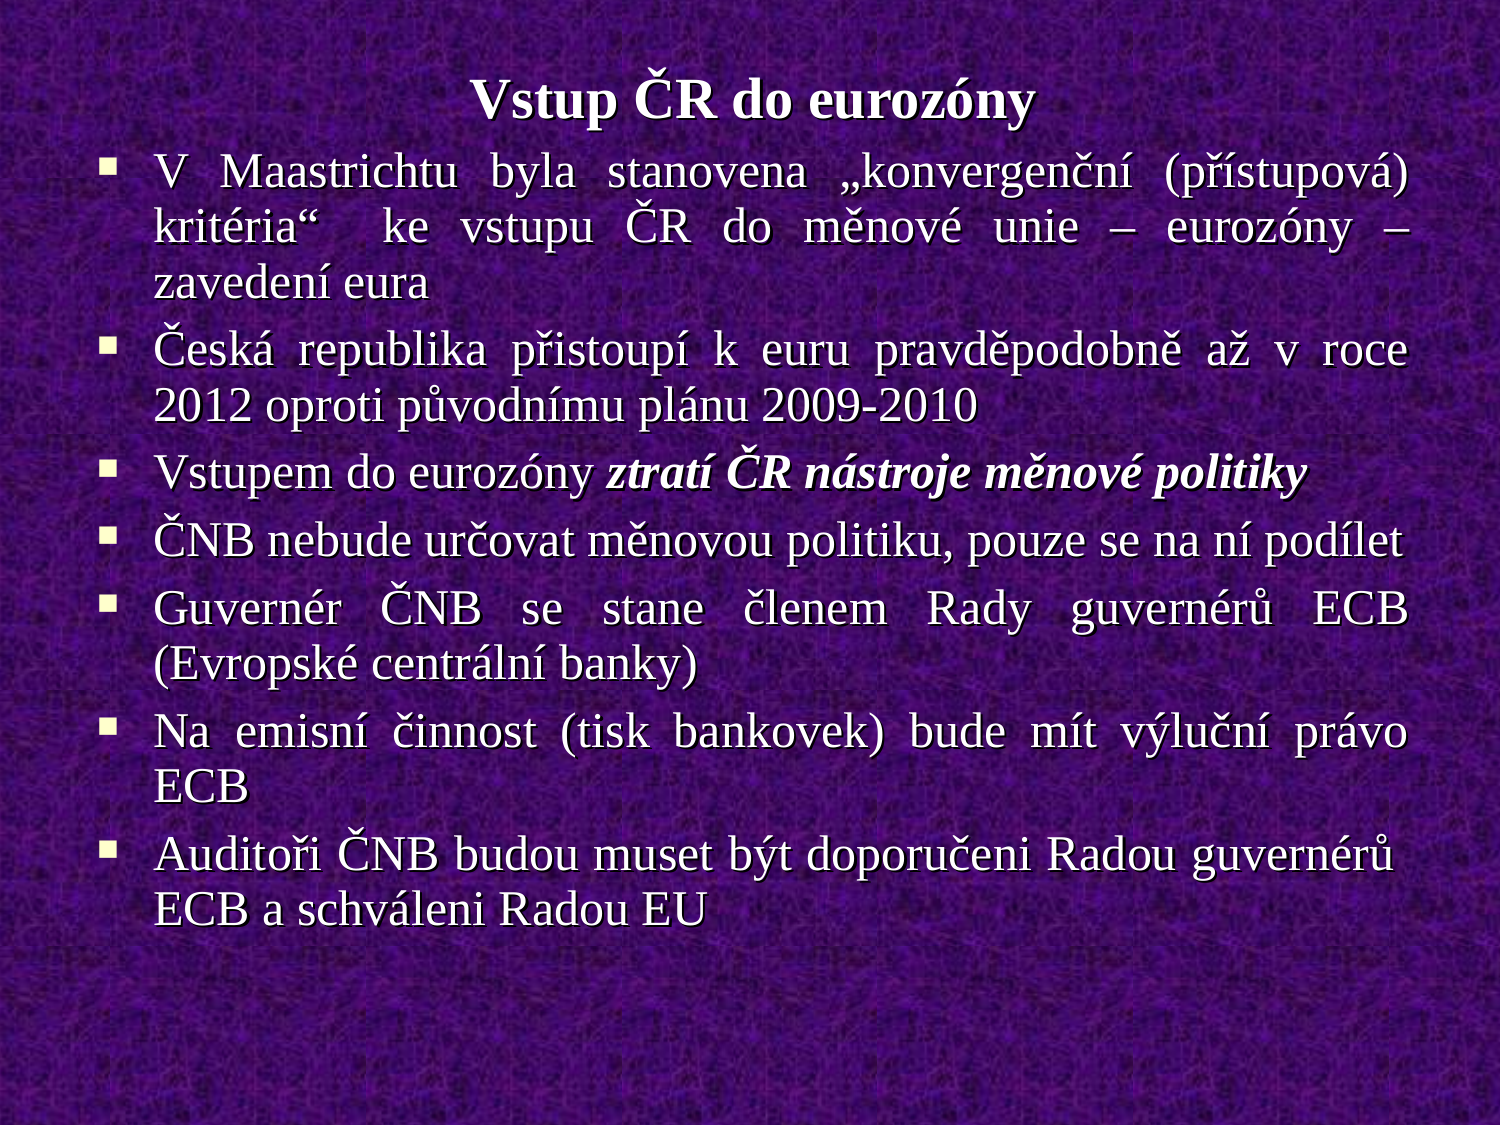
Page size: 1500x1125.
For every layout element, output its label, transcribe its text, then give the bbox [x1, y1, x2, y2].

picture [0, 0, 1500, 1125]
list Vstup ČR do eurozóny V Maastrichtu byla stanovena „konvergenční (přístupová) kritéria“ ke vstupu ČR do měnové unie – eurozóny – zavedení eura Česká republika přistoupí k euru pravděpodobně až v roce 2012 oproti původnímu plánu 2009-2010 Vstupem do eurozóny ztratí ČR nástroje měnové politiky ČNB nebude určovat měnovou politiku, pouze se na ní podílet Guvernér ČNB se stane členem Rady guvernérů ECB (Evropské centrální banky) Na emisní činnost (tisk bankovek) bude mít výluční právo ECB Auditoři ČNB budou muset být doporučeni Radou guvernérů ECB a schváleni Radou EU [81, 58, 1425, 1125]
